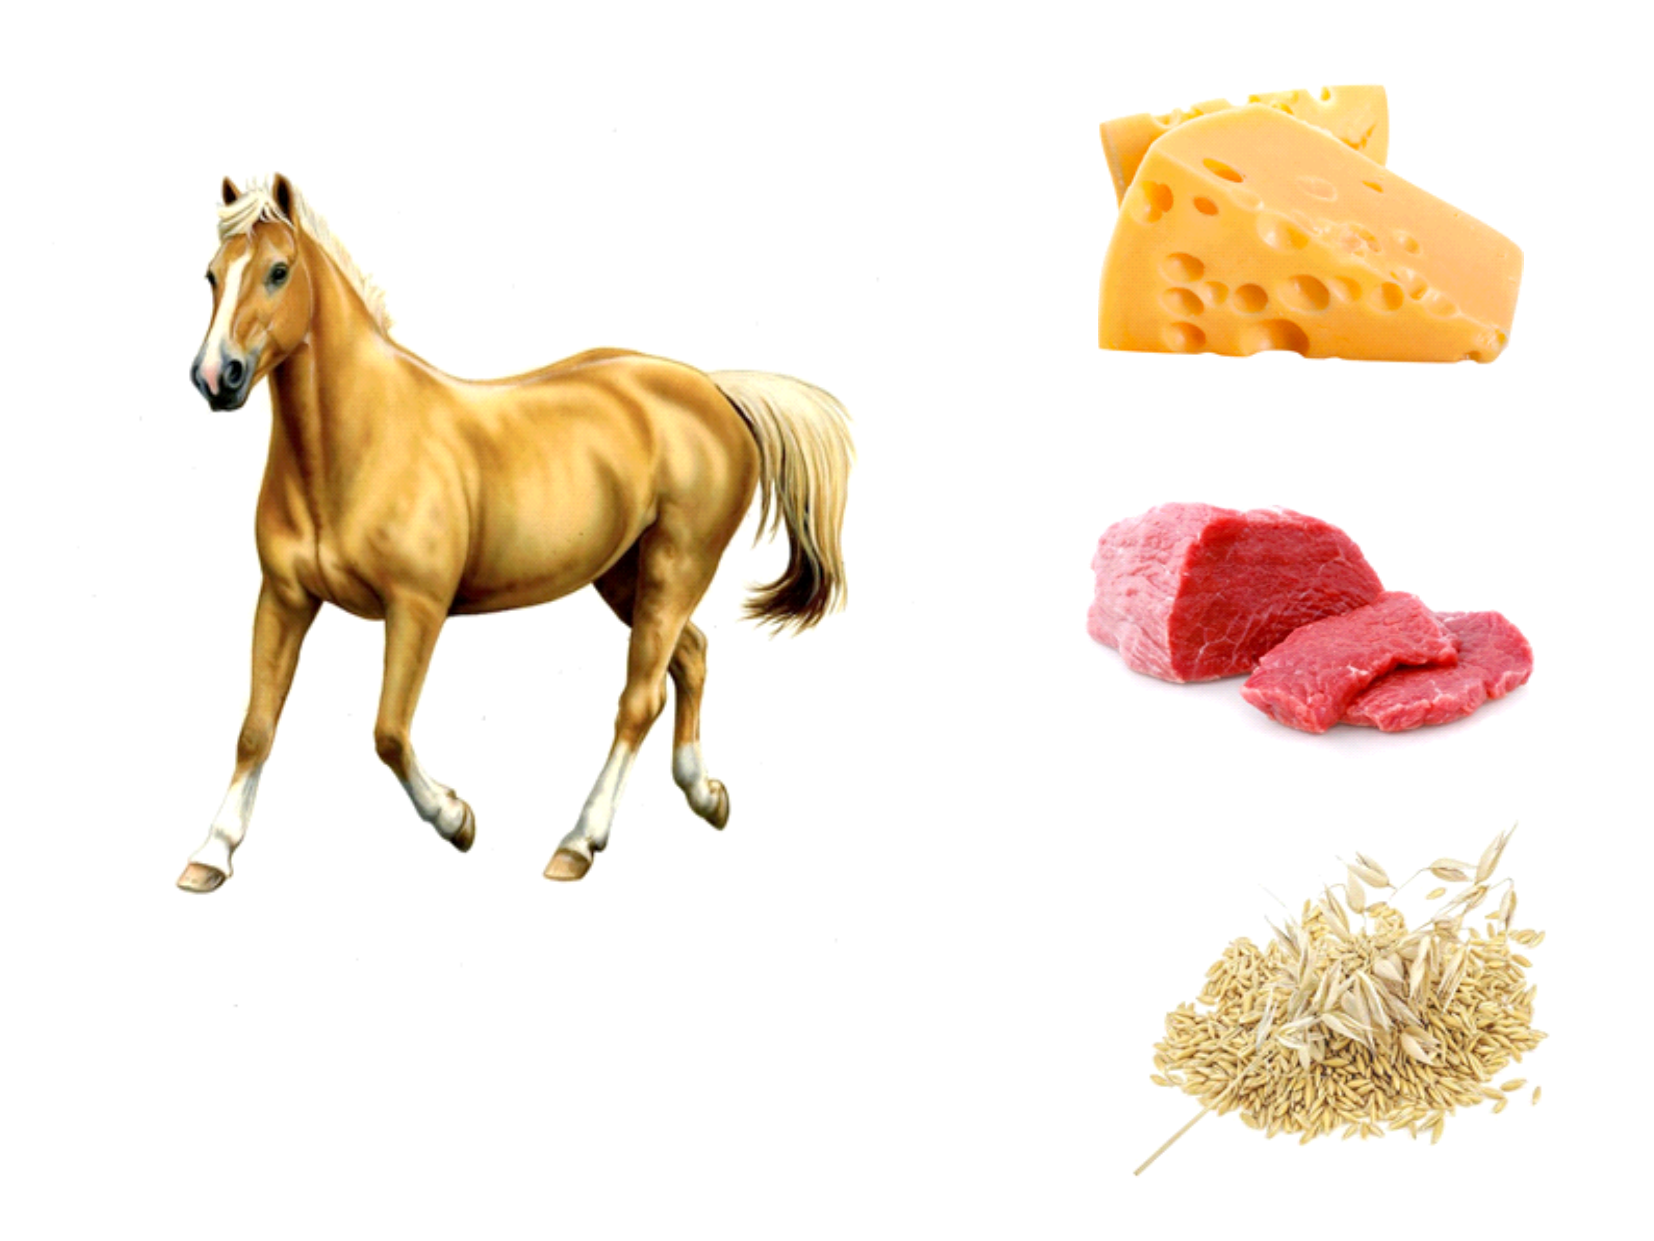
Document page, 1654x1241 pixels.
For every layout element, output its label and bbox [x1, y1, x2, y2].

picture [1074, 447, 1579, 1217]
picture [32, 82, 948, 1025]
picture [1098, 24, 1524, 426]
